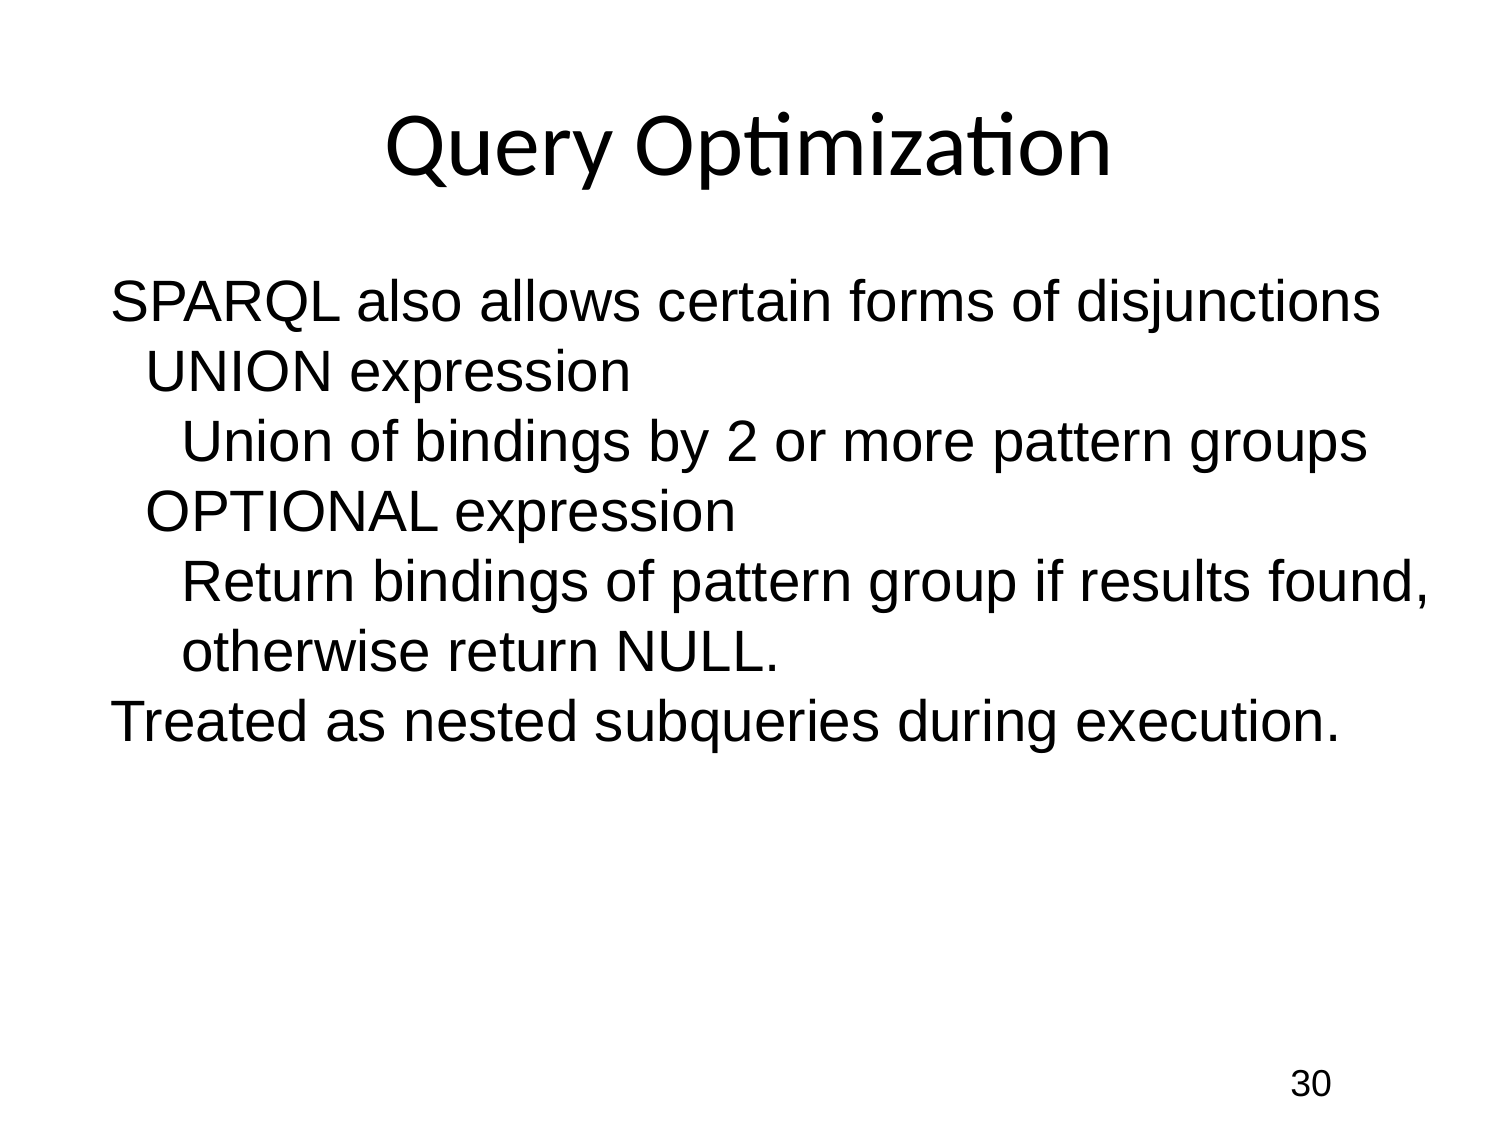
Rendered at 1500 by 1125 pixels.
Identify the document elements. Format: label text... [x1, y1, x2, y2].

text_box Query Optimization [75, 44, 1425, 233]
text_box SPARQL also allows certain forms of disjunctions UNION expression Union of bindings by 2 or more pattern groups OPTIONAL expression Return bindings of pattern group if results found, otherwise return NULL. Treated as nested subqueries during execution. [75, 263, 1395, 916]
